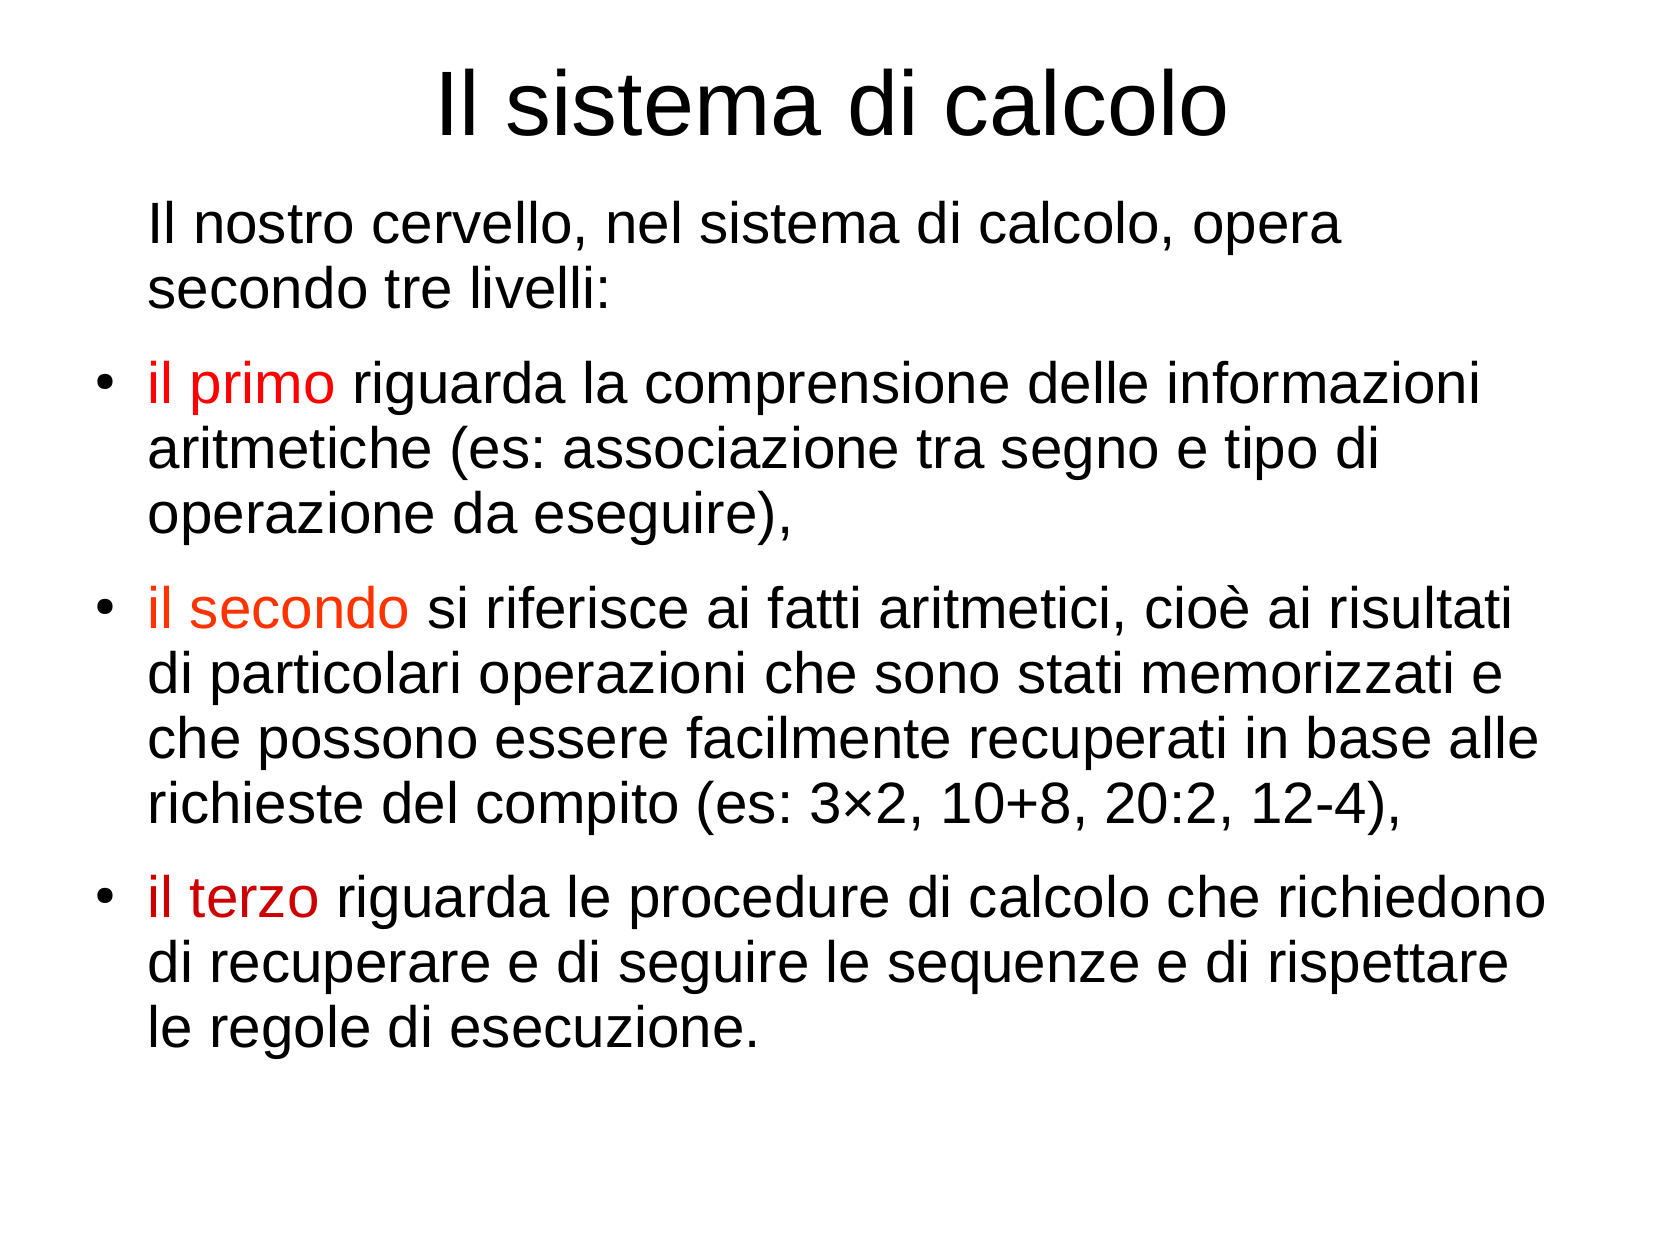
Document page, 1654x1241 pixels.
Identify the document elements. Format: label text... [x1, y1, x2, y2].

title Il sistema di calcolo [88, 0, 1577, 208]
list Il nostro cervello, nel sistema di calcolo, opera secondo tre livelli: il primo riguarda la comprensione delle informazioni aritmetiche (es: associazione tra segno e tipo di operazione da eseguire), il secondo si riferisce ai fatti aritmetici, cioè ai risultati di particolari operazioni che sono stati memorizzati e che possono essere facilmente recuperati in base alle richieste del compito (es: 3×2, 10+8, 20:2, 12-4), il terzo riguarda le procedure di calcolo che richiedono di recuperare e di seguire le sequenze e di rispettare le regole di esecuzione. [76, 191, 1565, 1182]
